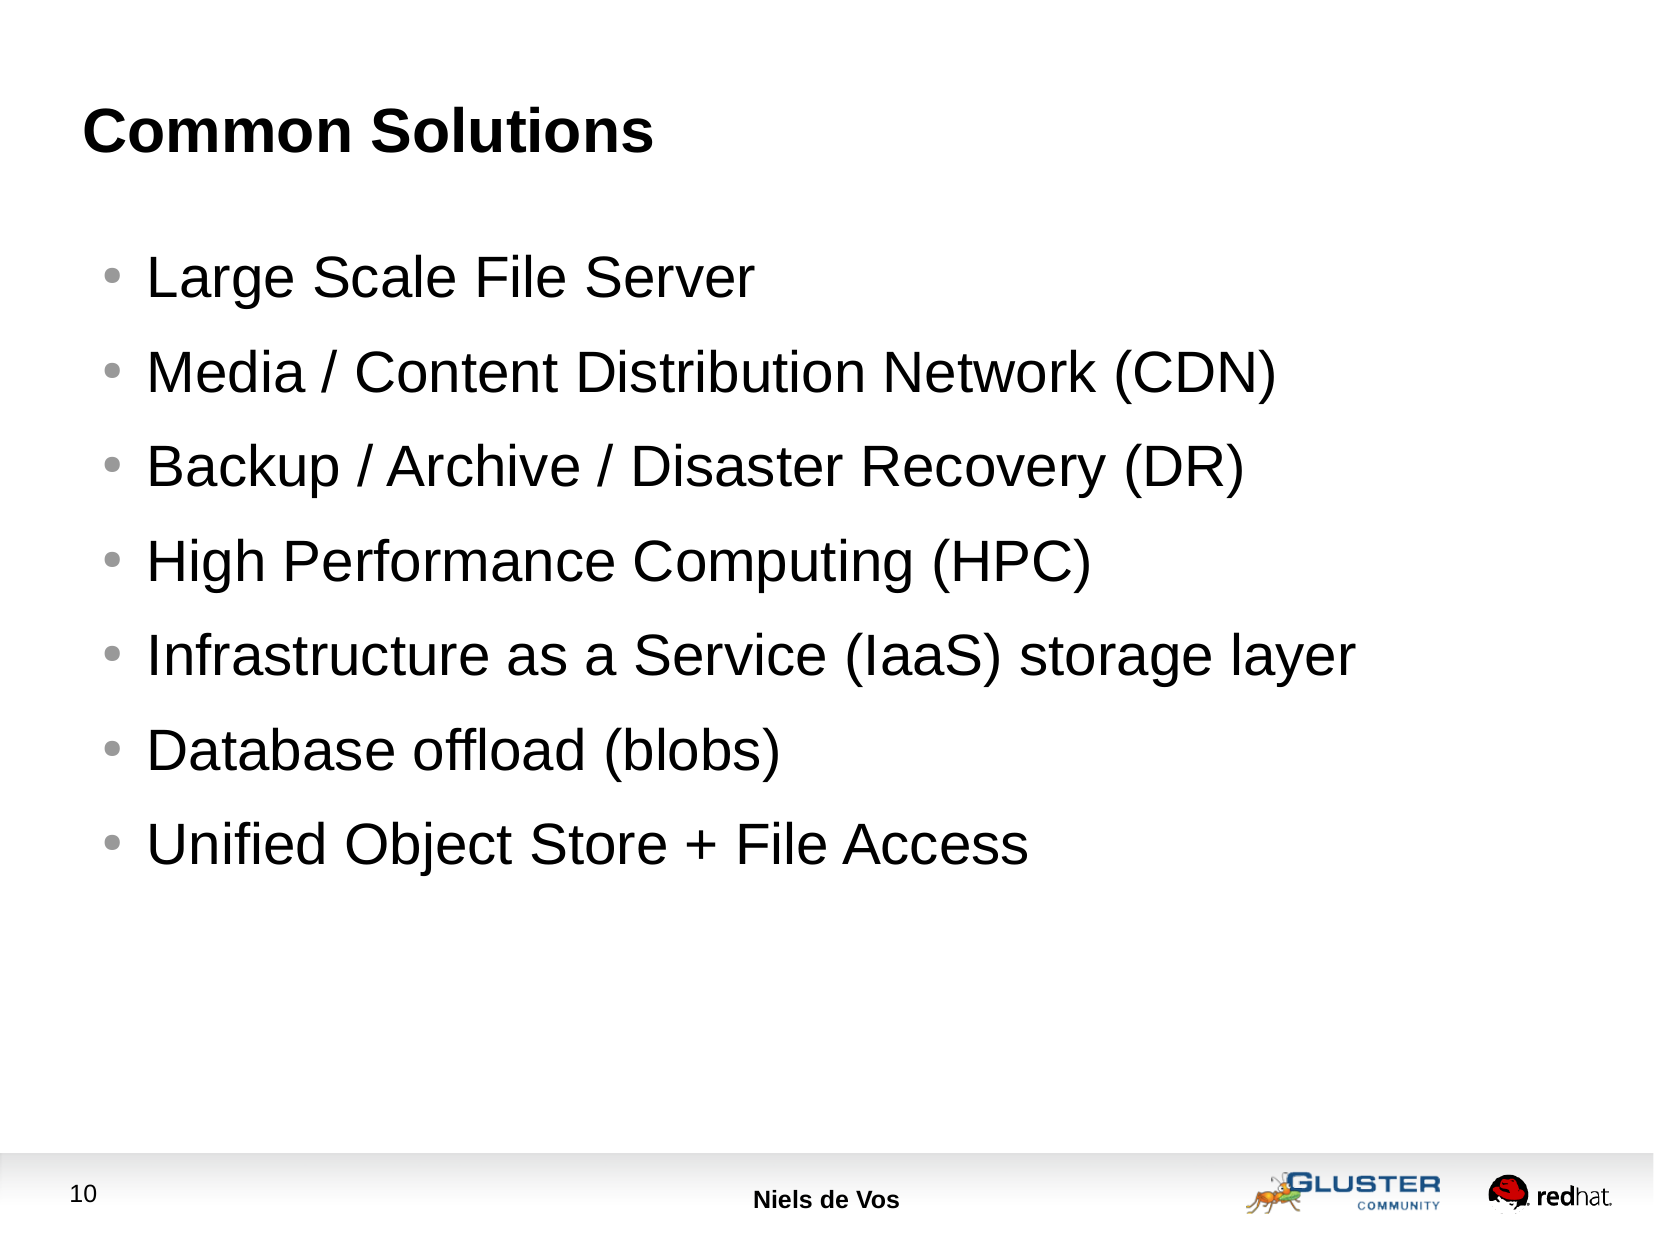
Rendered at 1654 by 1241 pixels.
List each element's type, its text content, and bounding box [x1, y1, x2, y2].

picture [0, 1153, 1654, 1238]
list Large Scale File Server Media / Content Distribution Network (CDN) Backup / Archive / Disaster Recovery (DR) High Performance Computing (HPC) Infrastructure as a Service (IaaS) storage layer Database offload (blobs) Unified Object Store + File Access [82, 290, 1571, 1109]
title Common Solutions [82, 49, 1571, 257]
